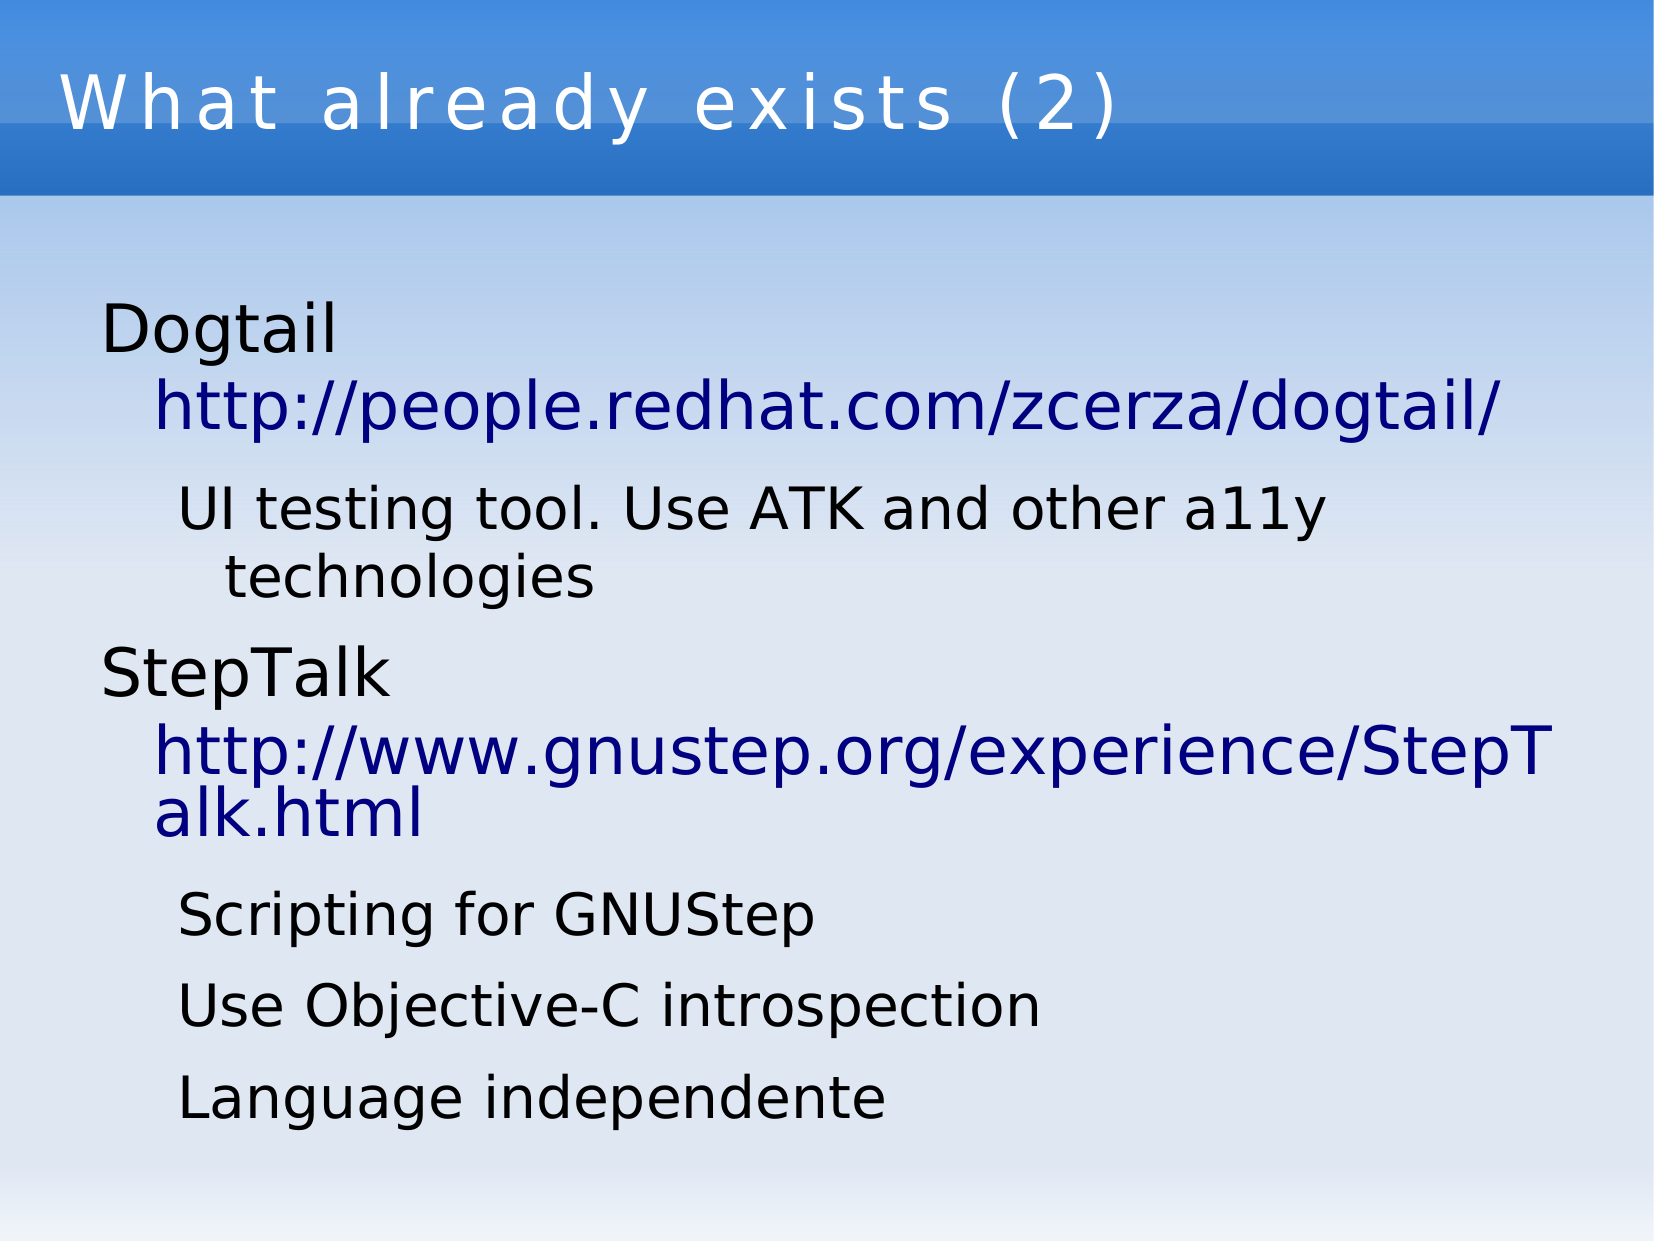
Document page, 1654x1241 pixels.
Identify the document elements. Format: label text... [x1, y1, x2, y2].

title What already exists (2) [59, 29, 1270, 178]
list Dogtail http://people.redhat.com/zcerza/dogtail/ UI testing tool. Use ATK and other a11y technologies StepTalk http://www.gnustep.org/experience/StepTalk.html Scripting for GNUStep Use Objective-C introspection Language independente [82, 290, 1571, 1094]
picture [0, 0, 1654, 1241]
